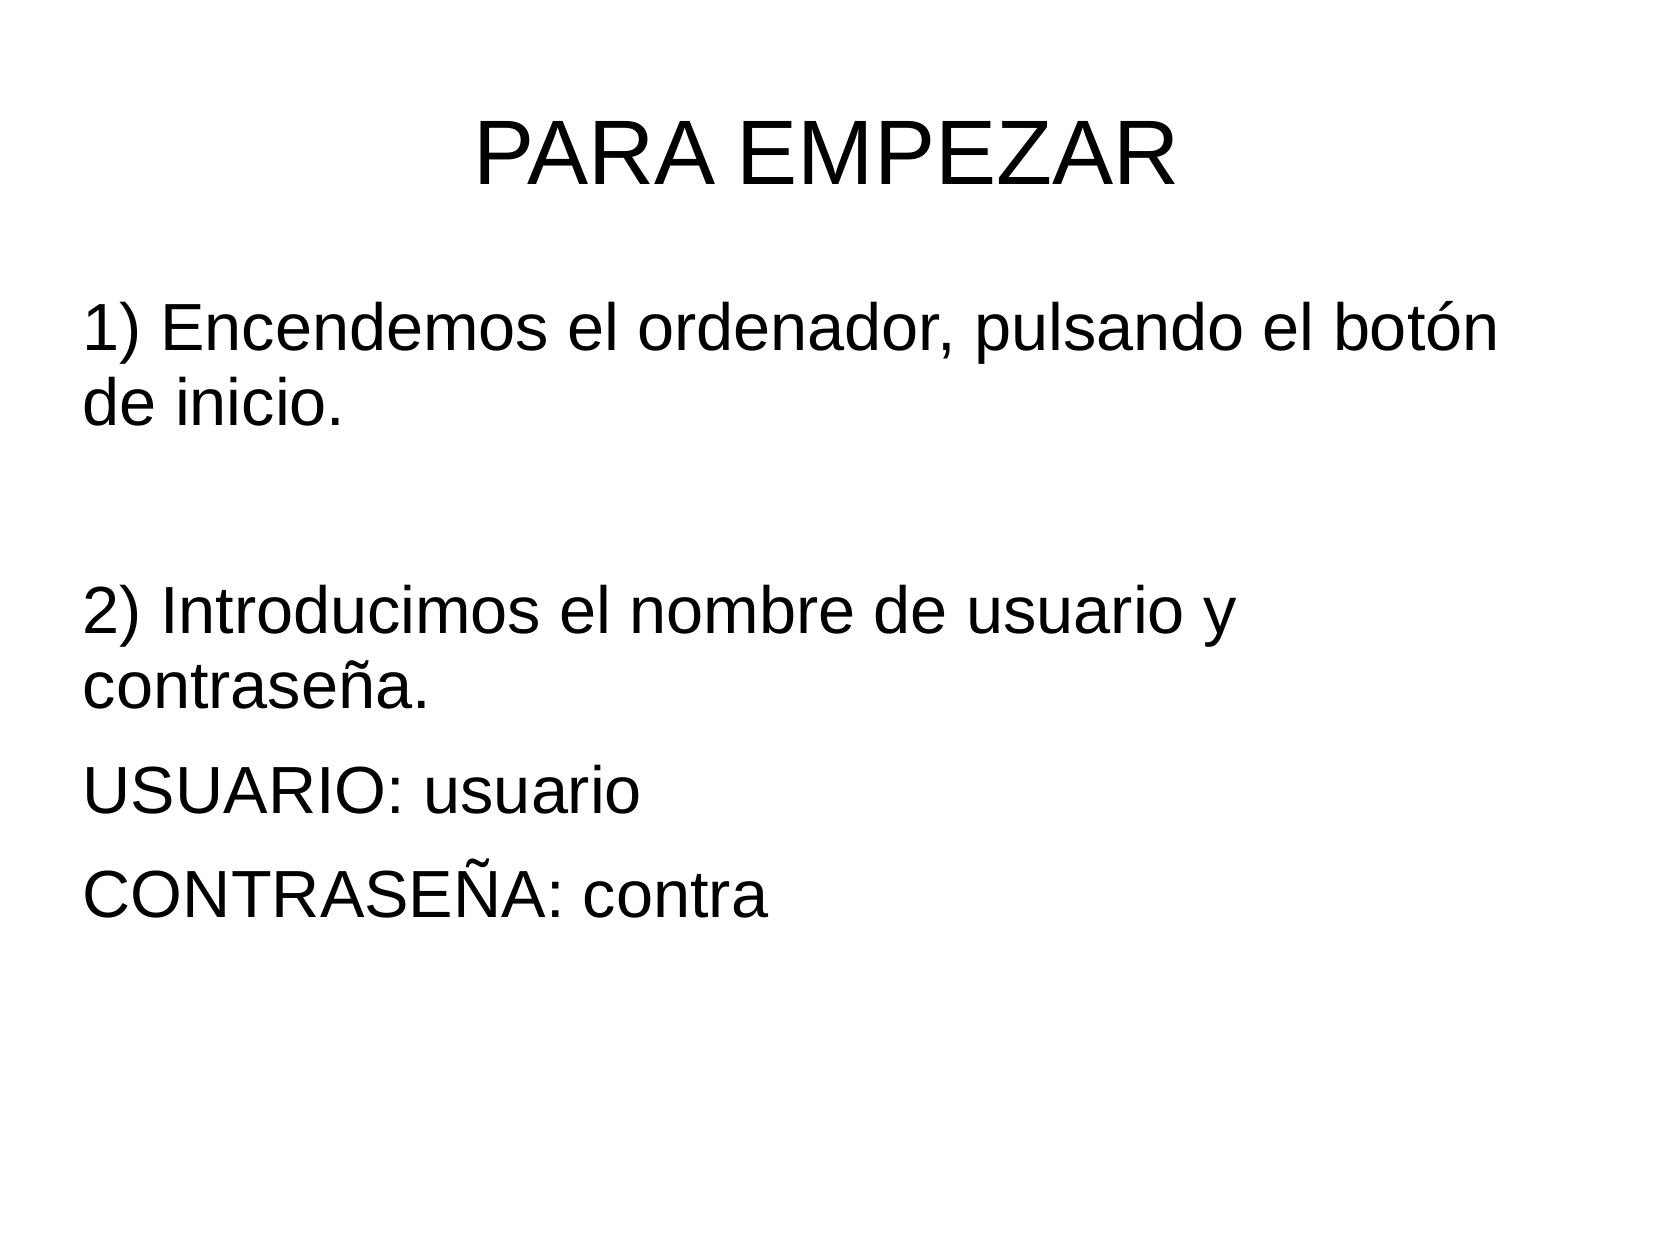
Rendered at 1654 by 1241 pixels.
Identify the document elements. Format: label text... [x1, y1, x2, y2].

list 1) Encendemos el ordenador, pulsando el botón de inicio. 2) Introducimos el nombre de usuario y contraseña. USUARIO: usuario CONTRASEÑA: contra [82, 290, 1571, 1010]
title PARA EMPEZAR [82, 49, 1571, 257]
